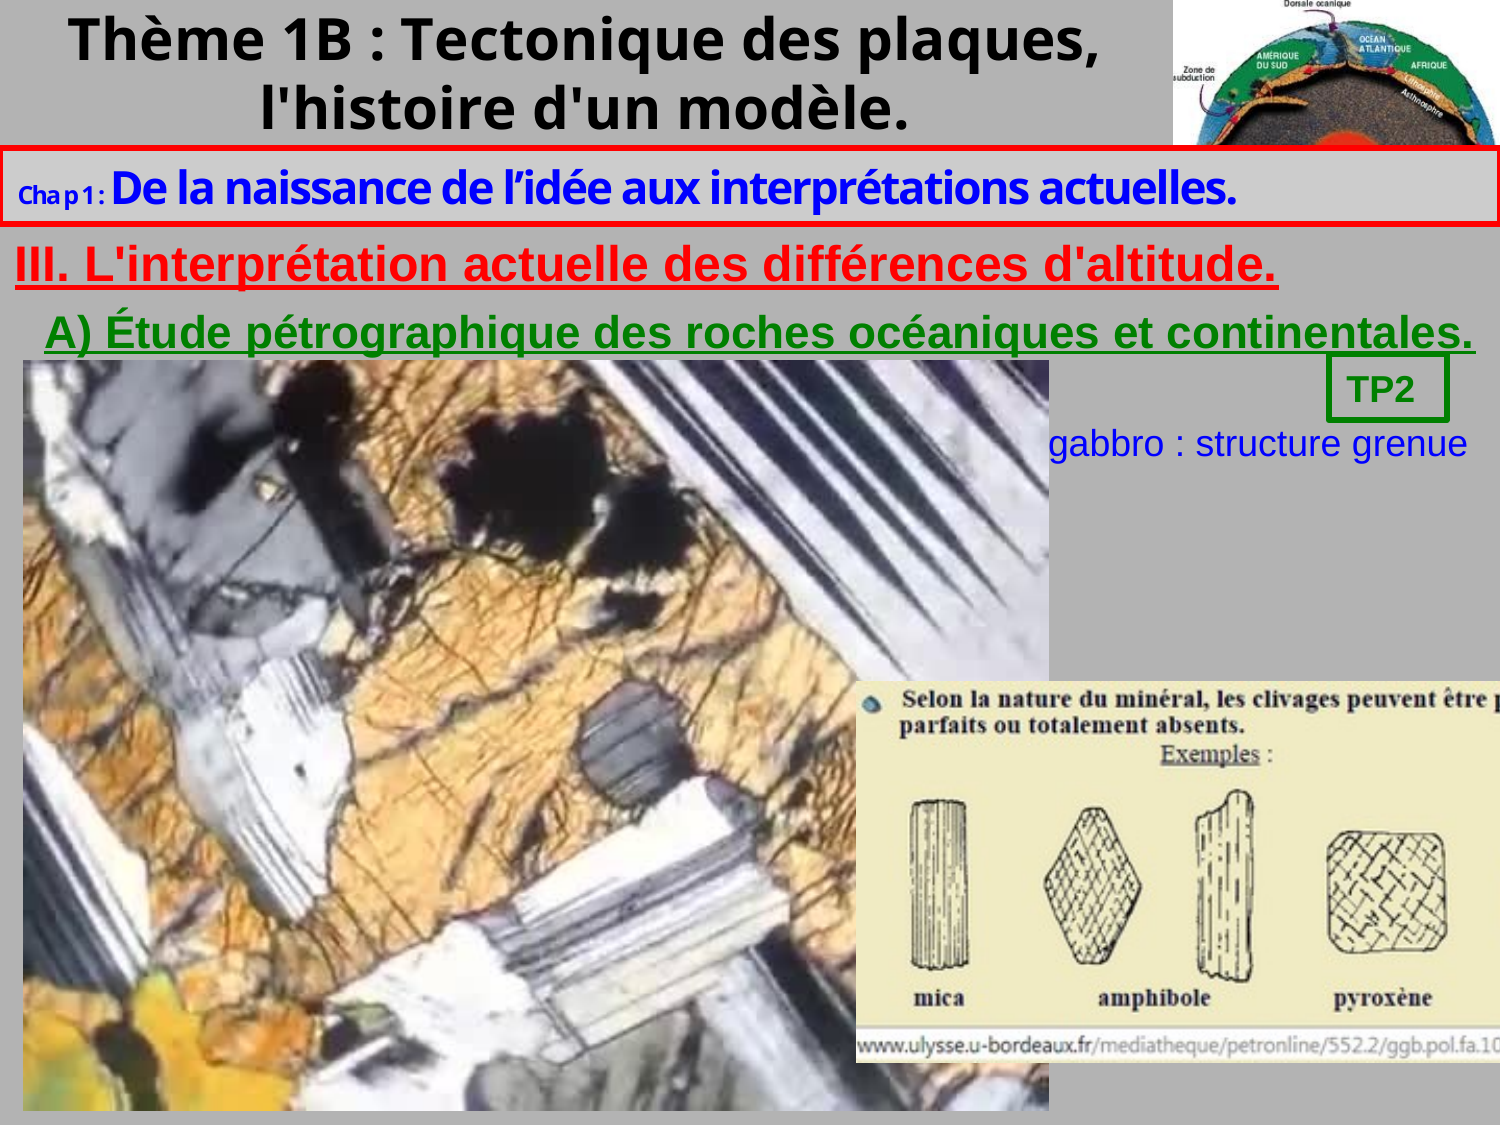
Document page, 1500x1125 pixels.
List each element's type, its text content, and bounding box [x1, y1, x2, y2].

text_box A) Étude pétrographique des roches océaniques et continentales. [29, 295, 1500, 366]
text_box TP2 [1328, 354, 1447, 411]
text_box III. L'interprétation actuelle des différences d'altitude. [0, 224, 1418, 300]
picture [23, 360, 1500, 1111]
picture [1173, 0, 1500, 147]
text_box gabbro : structure grenue [1033, 411, 1500, 472]
text_box Cha p 1 : De la naissance de l’idée aux interprétations actuelles. [0, 147, 1500, 224]
text_box Thème 1B : Tectonique des plaques, l'histoire d'un modèle. [0, 0, 1173, 147]
